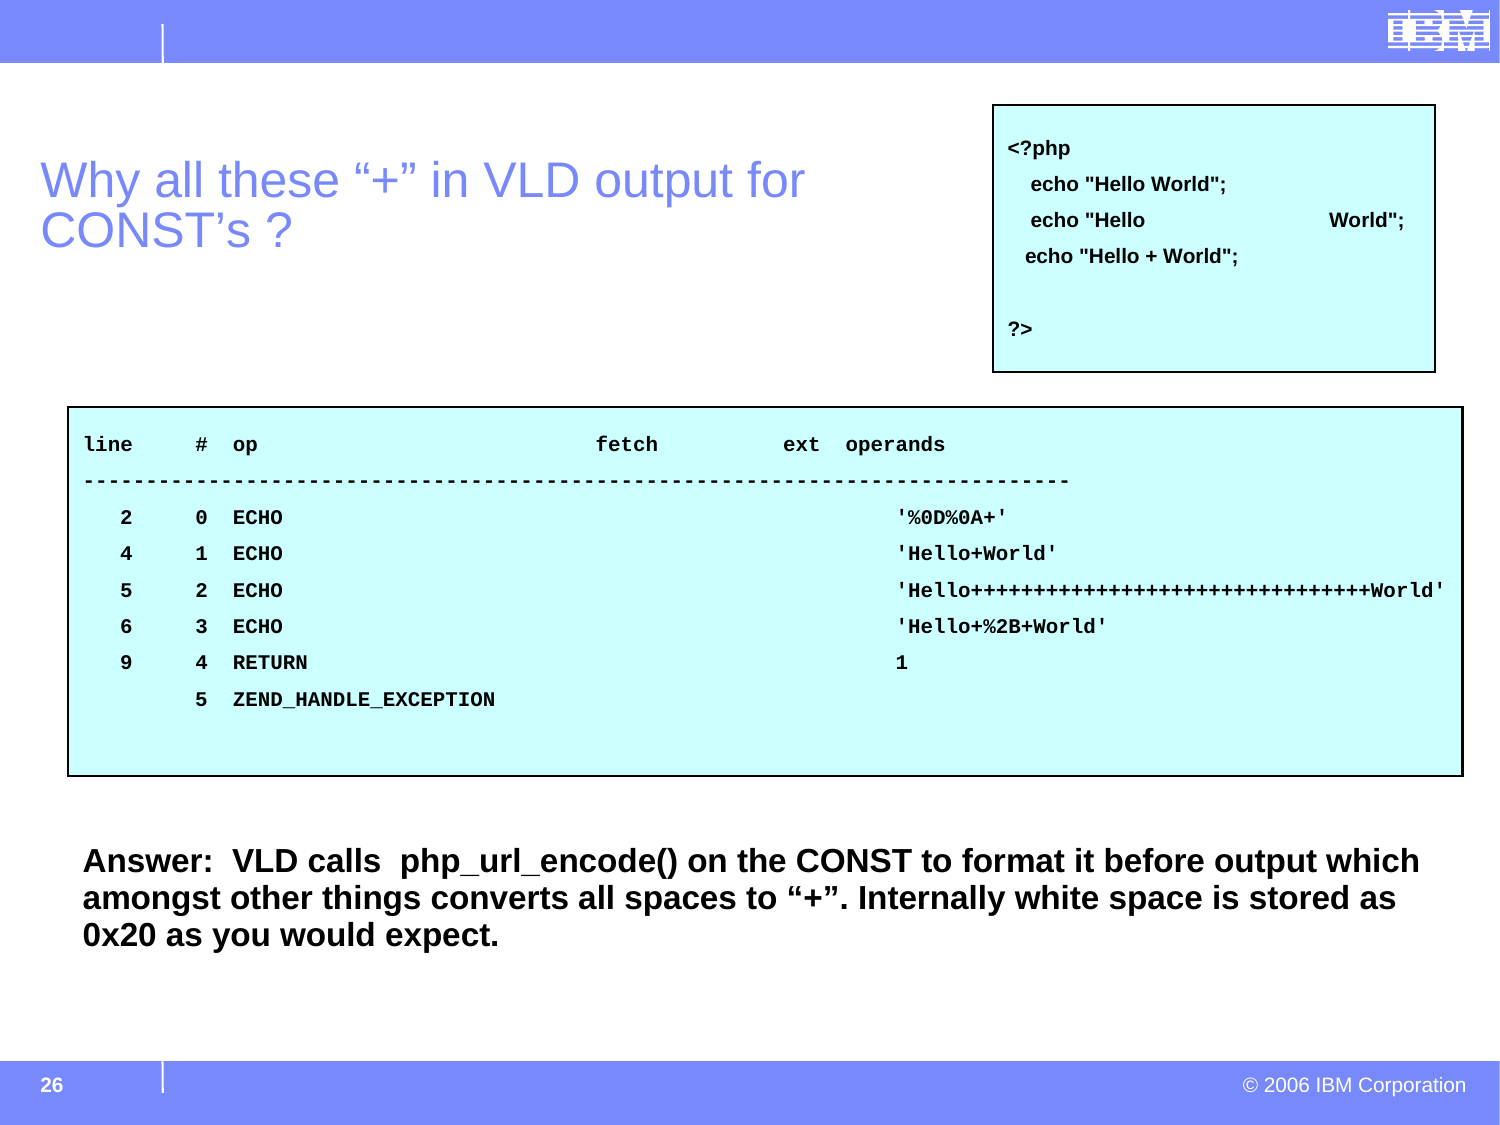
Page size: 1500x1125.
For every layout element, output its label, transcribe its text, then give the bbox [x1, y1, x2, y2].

title Why all these “+” in VLD output for CONST’s ? [25, 109, 859, 266]
text_box <?php echo "Hello World"; echo "Hello World"; echo "Hello + World"; ?> [992, 105, 1435, 373]
text_box line # op fetch ext operands ------------------------------------------------------------------------------- 2 0 ECHO '%0D%0A+' 4 1 ECHO 'Hello+World' 5 2 ECHO 'Hello++++++++++++++++++++++++++++++++World' 6 3 ECHO 'Hello+%2B+World' 9 4 RETURN 1 5 ZEND_HANDLE_EXCEPTION [67, 406, 1463, 777]
text_box Answer: VLD calls php_url_encode() on the CONST to format it before output which amongst other things converts all spaces to “+”. Internally white space is stored as 0x20 as you would expect. [67, 834, 1463, 962]
